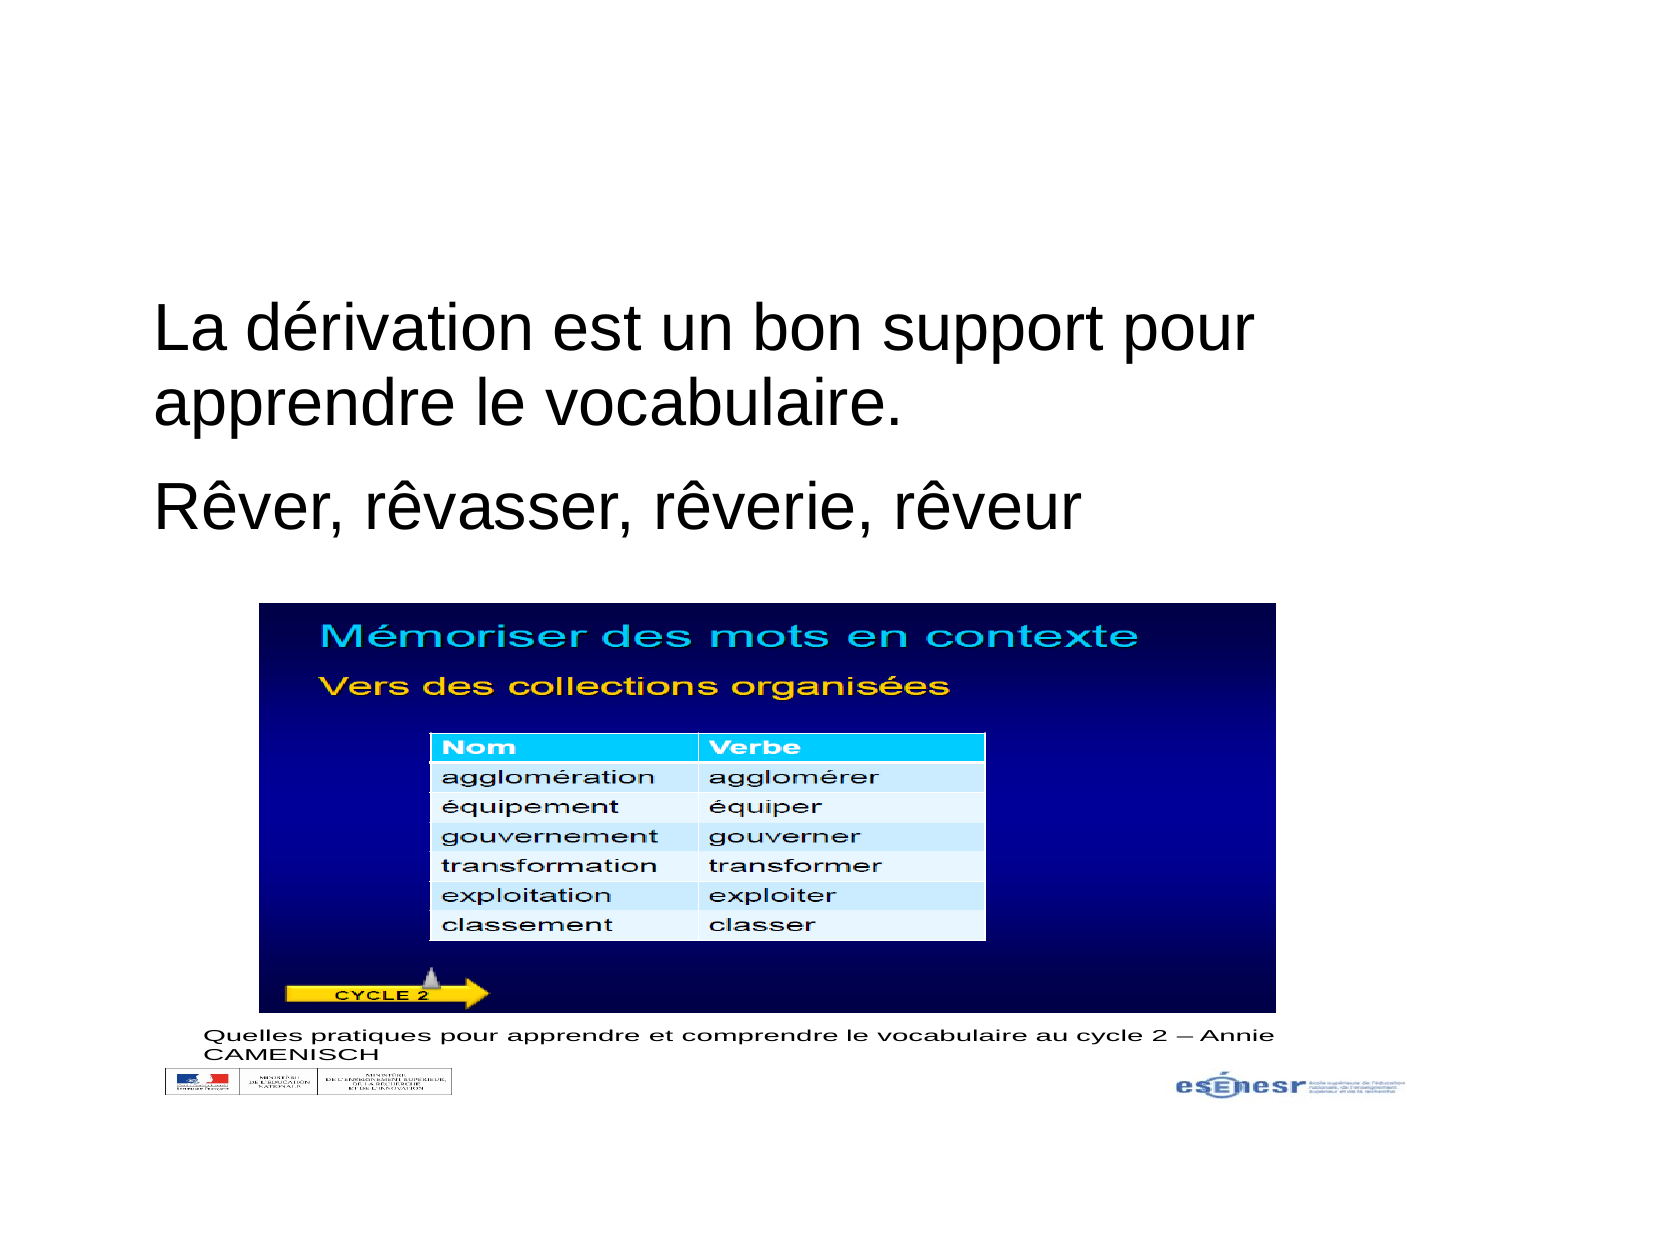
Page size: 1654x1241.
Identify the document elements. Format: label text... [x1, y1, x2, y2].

list La dérivation est un bon support pour apprendre le vocabulaire. Rêver, rêvasser, rêverie, rêveur [82, 290, 1571, 1010]
picture [118, 578, 1441, 1111]
